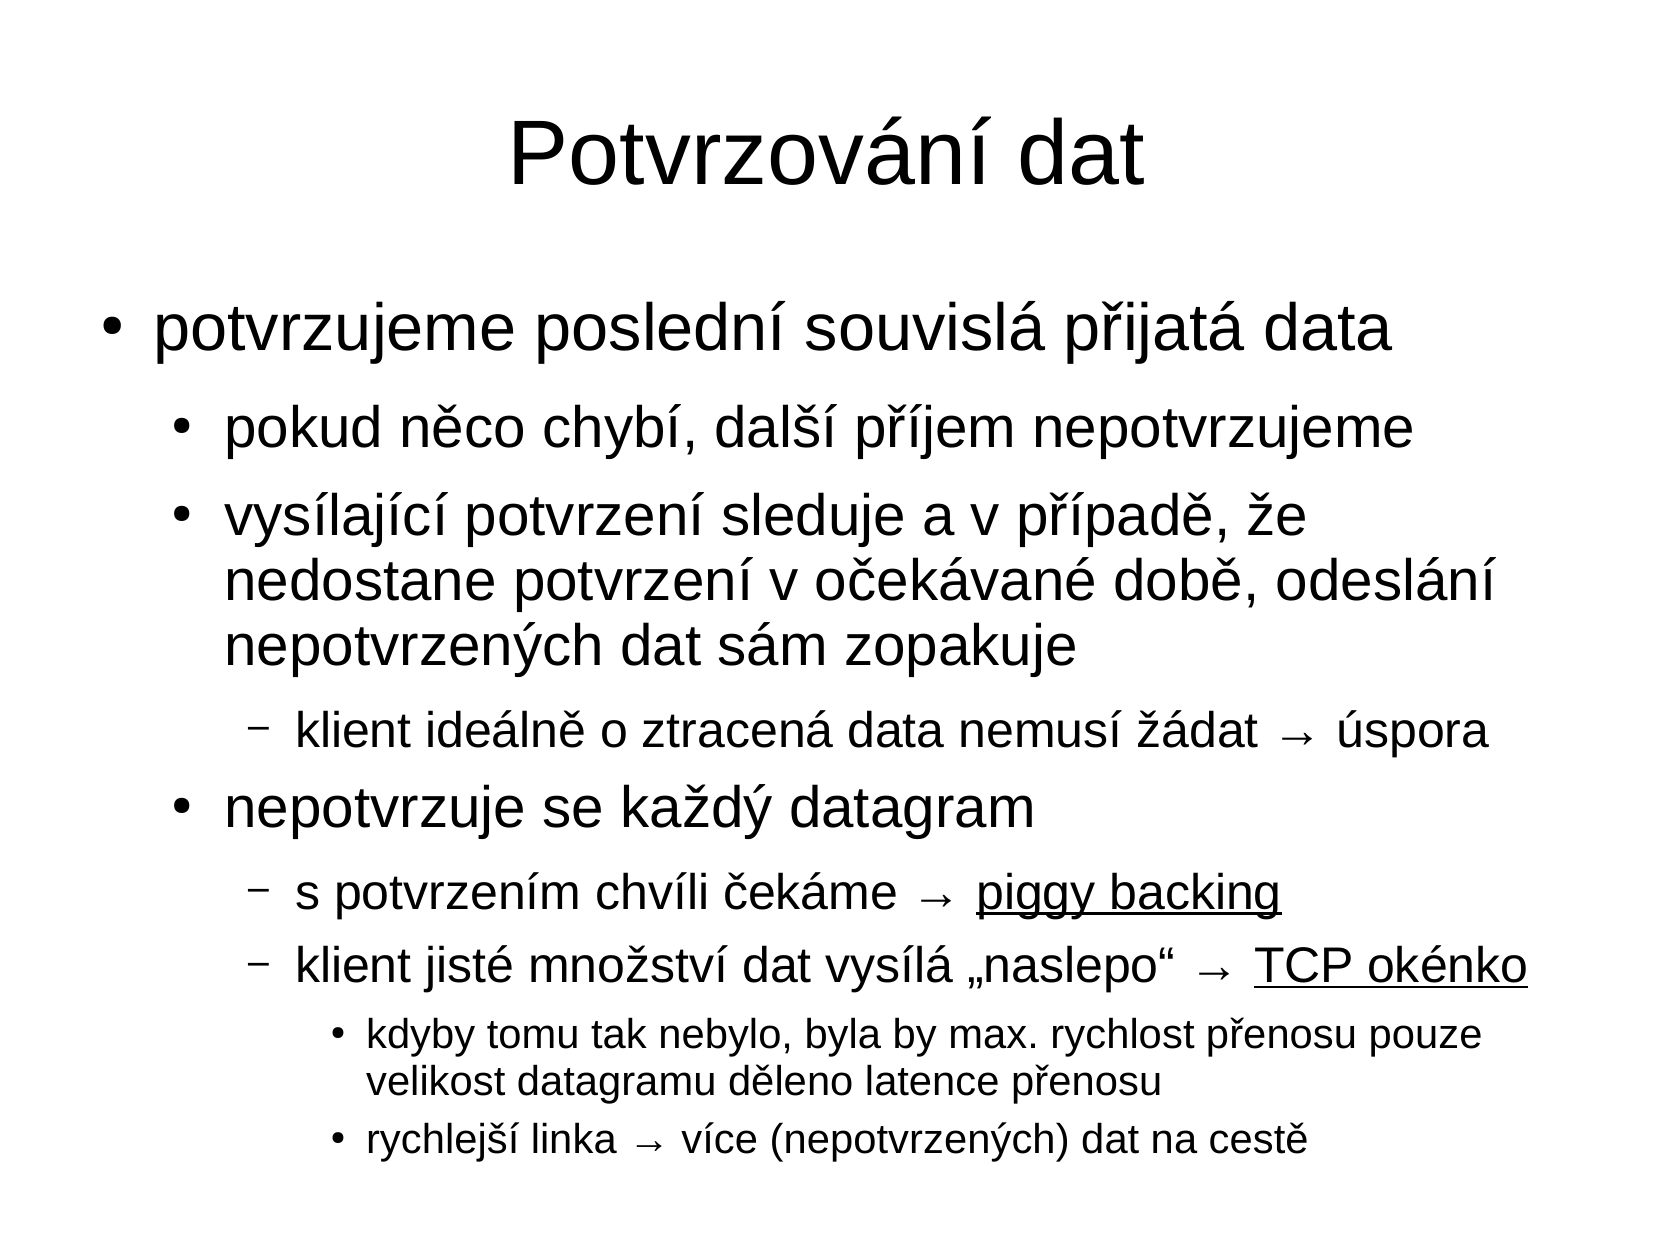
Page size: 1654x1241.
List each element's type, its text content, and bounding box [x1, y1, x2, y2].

title Potvrzování dat [82, 49, 1571, 257]
list potvrzujeme poslední souvislá přijatá data pokud něco chybí, další příjem nepotvrzujeme vysílající potvrzení sleduje a v případě, že nedostane potvrzení v očekávané době, odeslání nepotvrzených dat sám zopakuje klient ideálně o ztracená data nemusí žádat → úspora nepotvrzuje se každý datagram s potvrzením chvíli čekáme → piggy backing klient jisté množství dat vysílá „naslepo“ → TCP okénko kdyby tomu tak nebylo, byla by max. rychlost přenosu pouze velikost datagramu děleno latence přenosu rychlejší linka → více (nepotvrzených) dat na cestě [82, 290, 1571, 1182]
